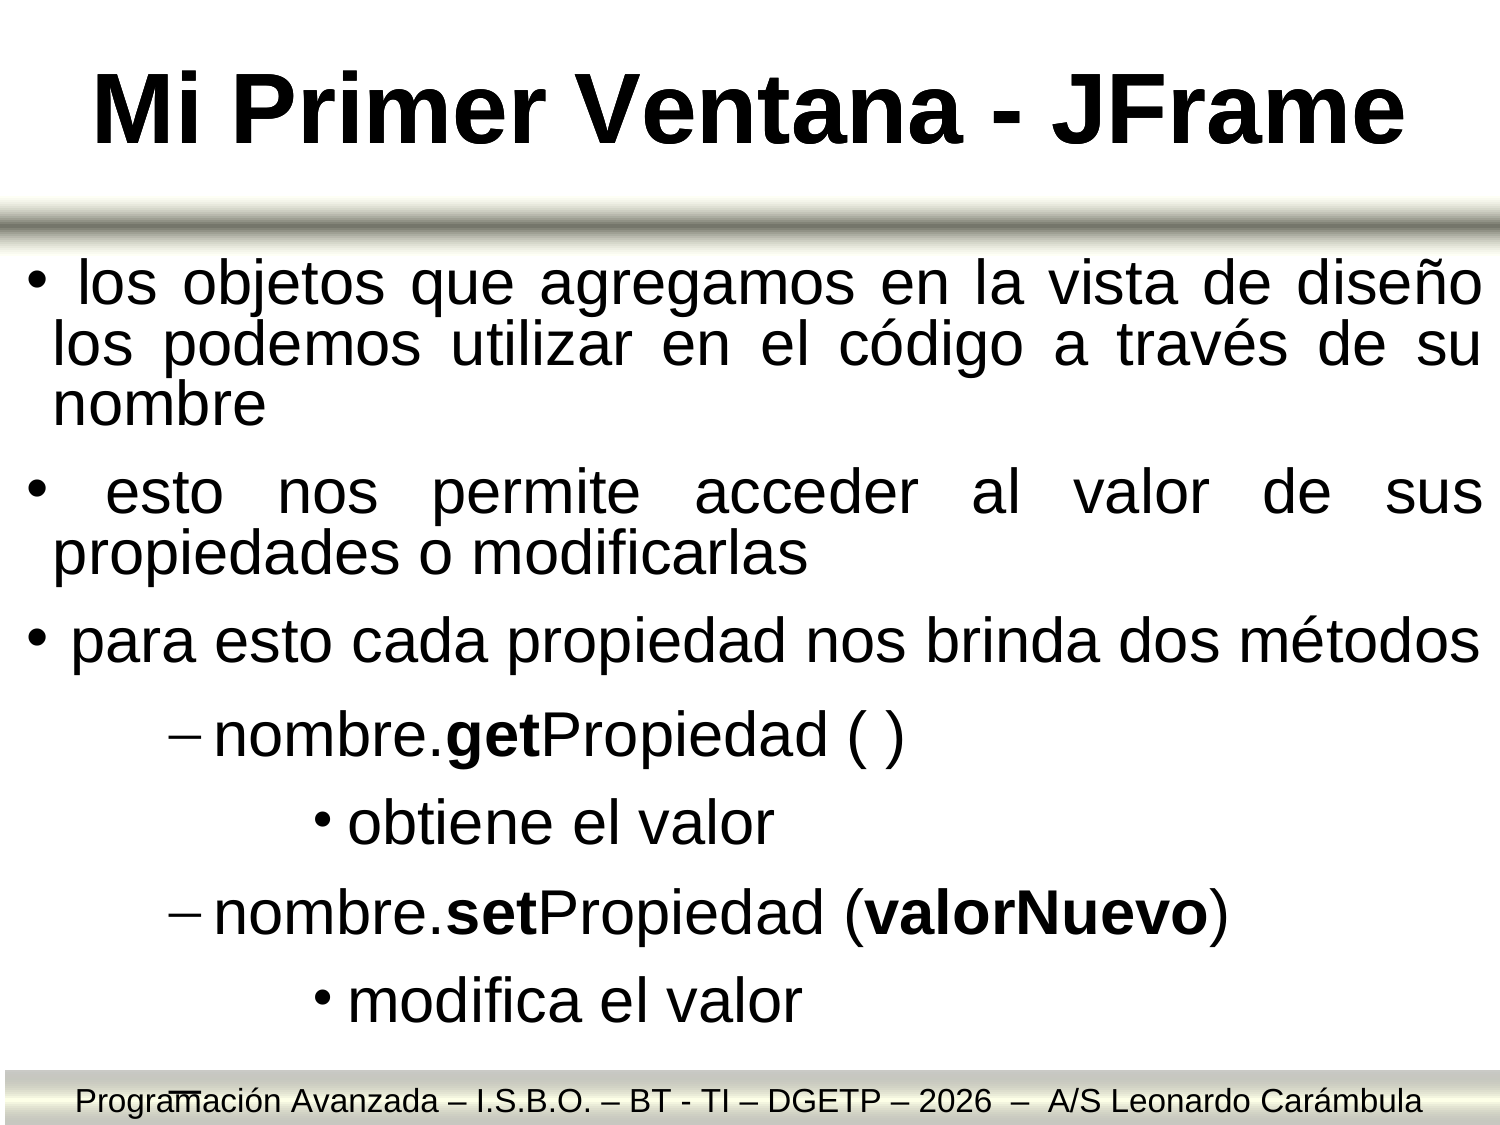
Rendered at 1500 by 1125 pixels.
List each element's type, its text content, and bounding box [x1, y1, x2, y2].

list los objetos que agregamos en la vista de diseño los podemos utilizar en el código a través de su nombre esto nos permite acceder al valor de sus propiedades o modificarlas para esto cada propiedad nos brinda dos métodos nombre.getPropiedad ( ) obtiene el valor nombre.setPropiedad (valorNuevo) modifica el valor [11, 248, 1500, 1063]
title Mi Primer Ventana - JFrame [0, 9, 1500, 198]
